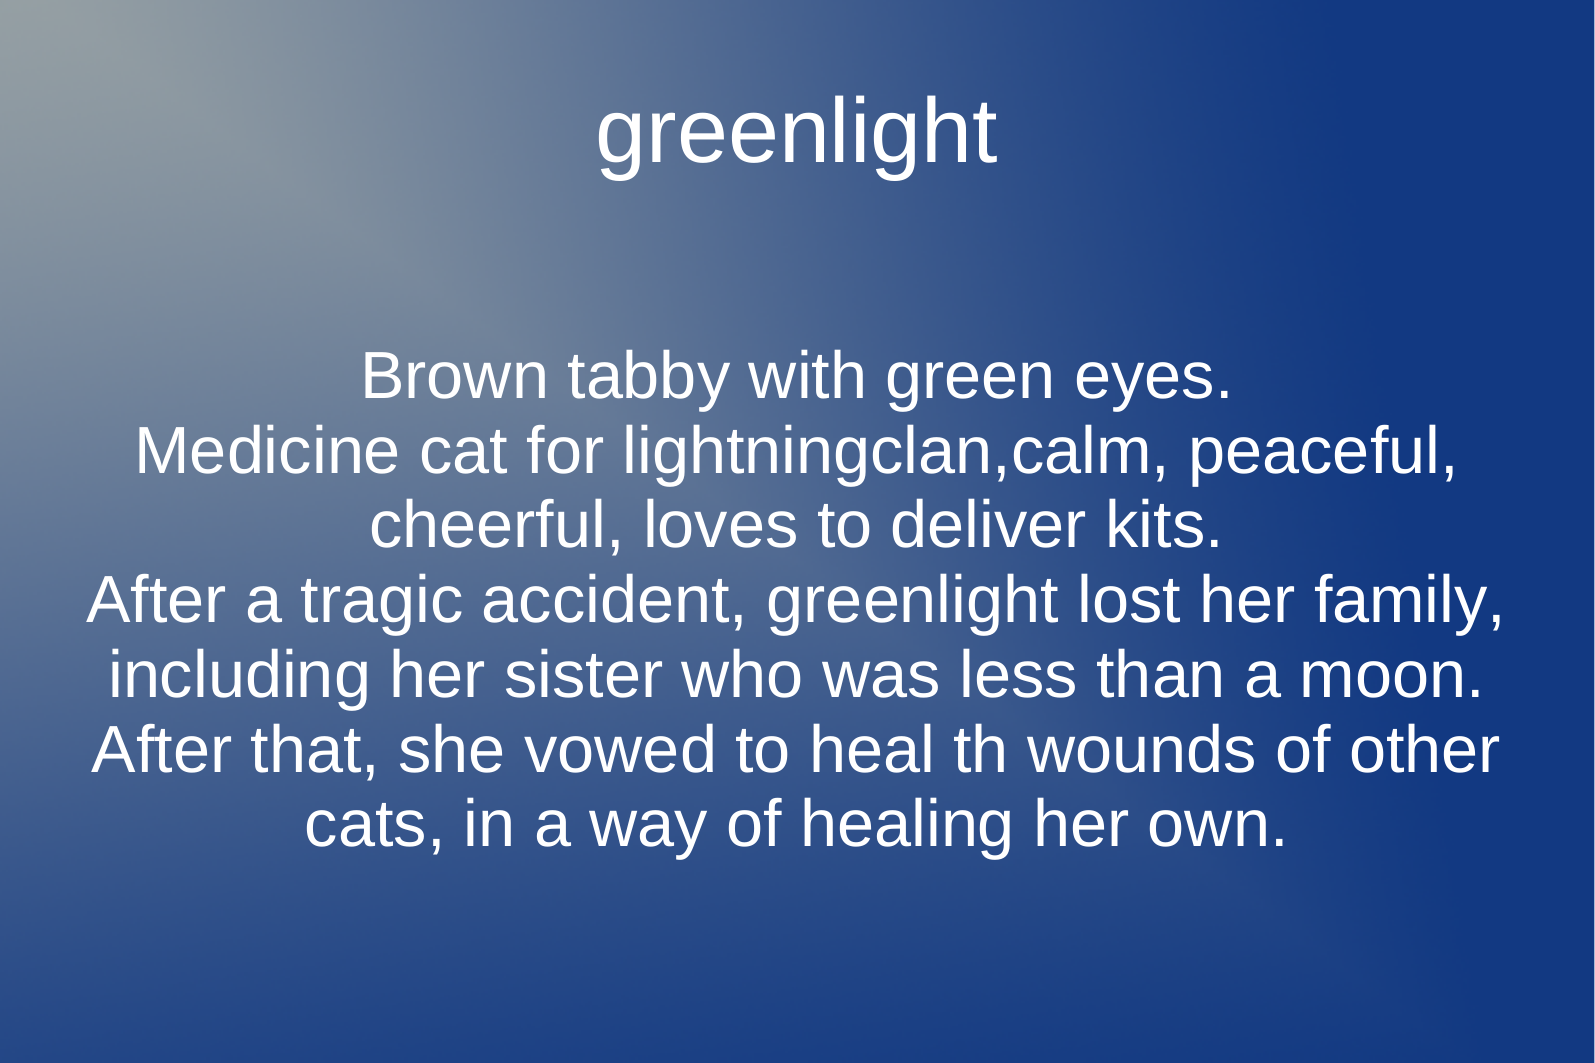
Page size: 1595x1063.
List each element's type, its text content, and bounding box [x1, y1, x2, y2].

picture [0, 0, 1595, 1063]
title greenlight [79, 49, 1515, 213]
subtitle Brown tabby with green eyes. Medicine cat for lightningclan,calm, peaceful, cheerful, loves to deliver kits. After a tragic accident, greenlight lost her family, including her sister who was less than a moon. After that, she vowed to heal th wounds of other cats, in a way of healing her own. [79, 256, 1515, 943]
